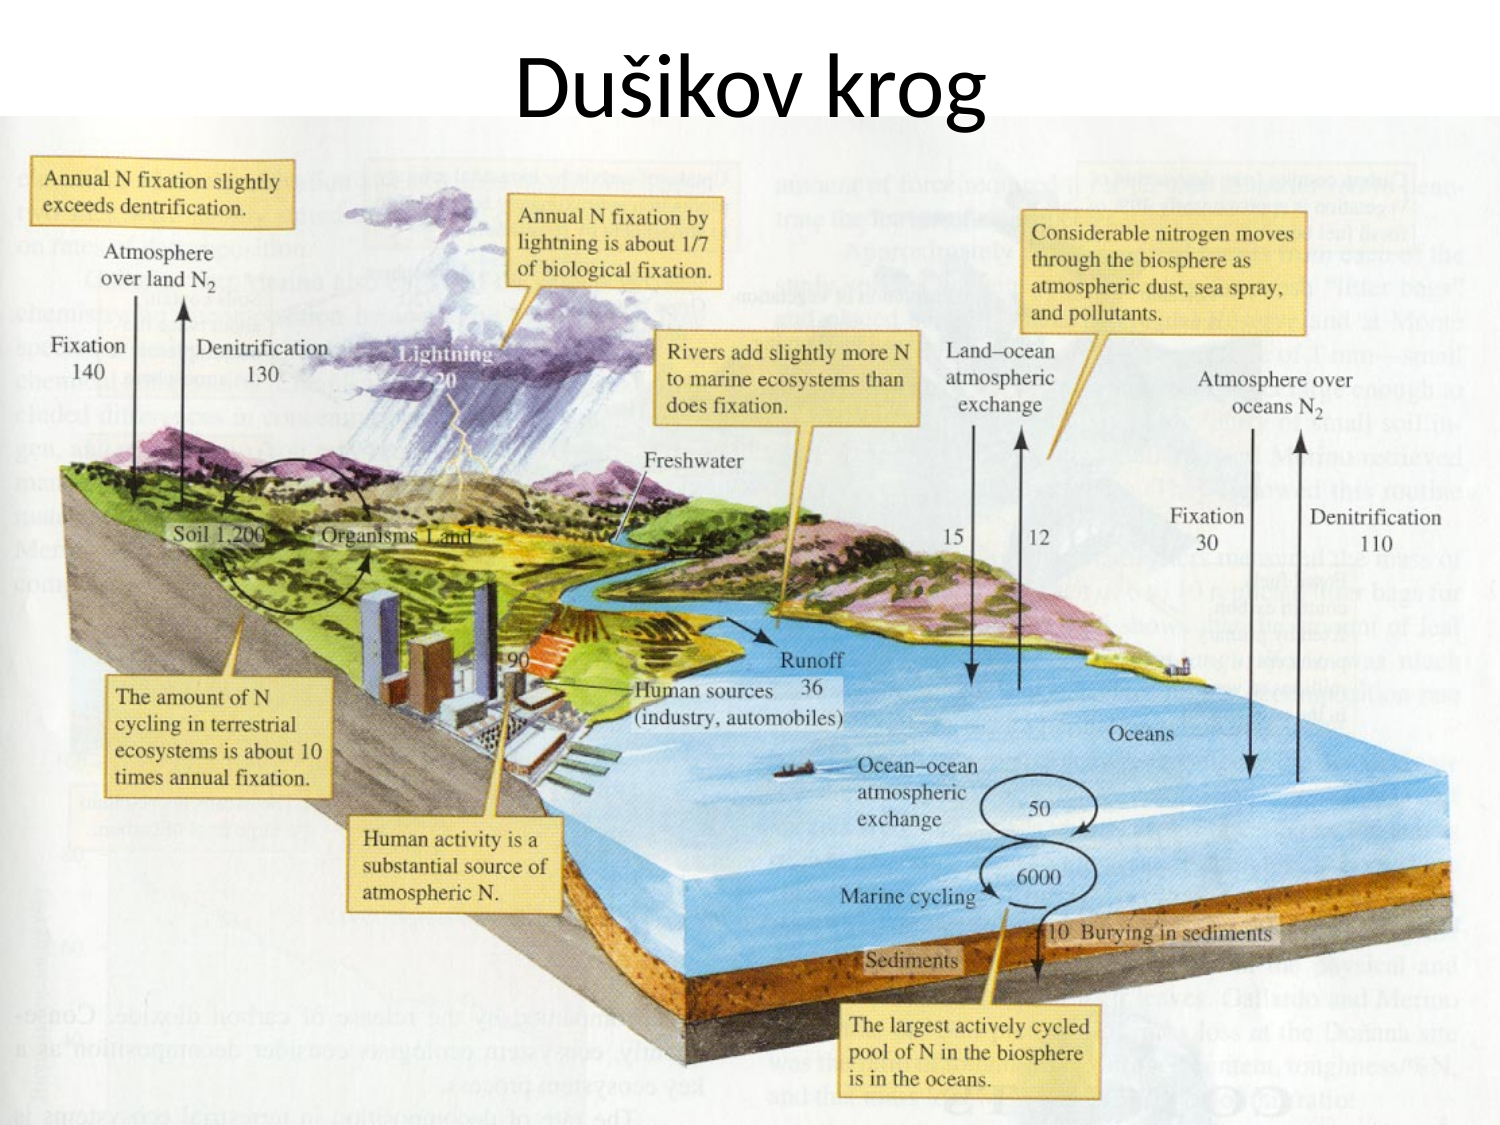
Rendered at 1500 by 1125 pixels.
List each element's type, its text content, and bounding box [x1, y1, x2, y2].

picture [0, 116, 1500, 1125]
title Dušikov krog [76, 0, 1427, 161]
